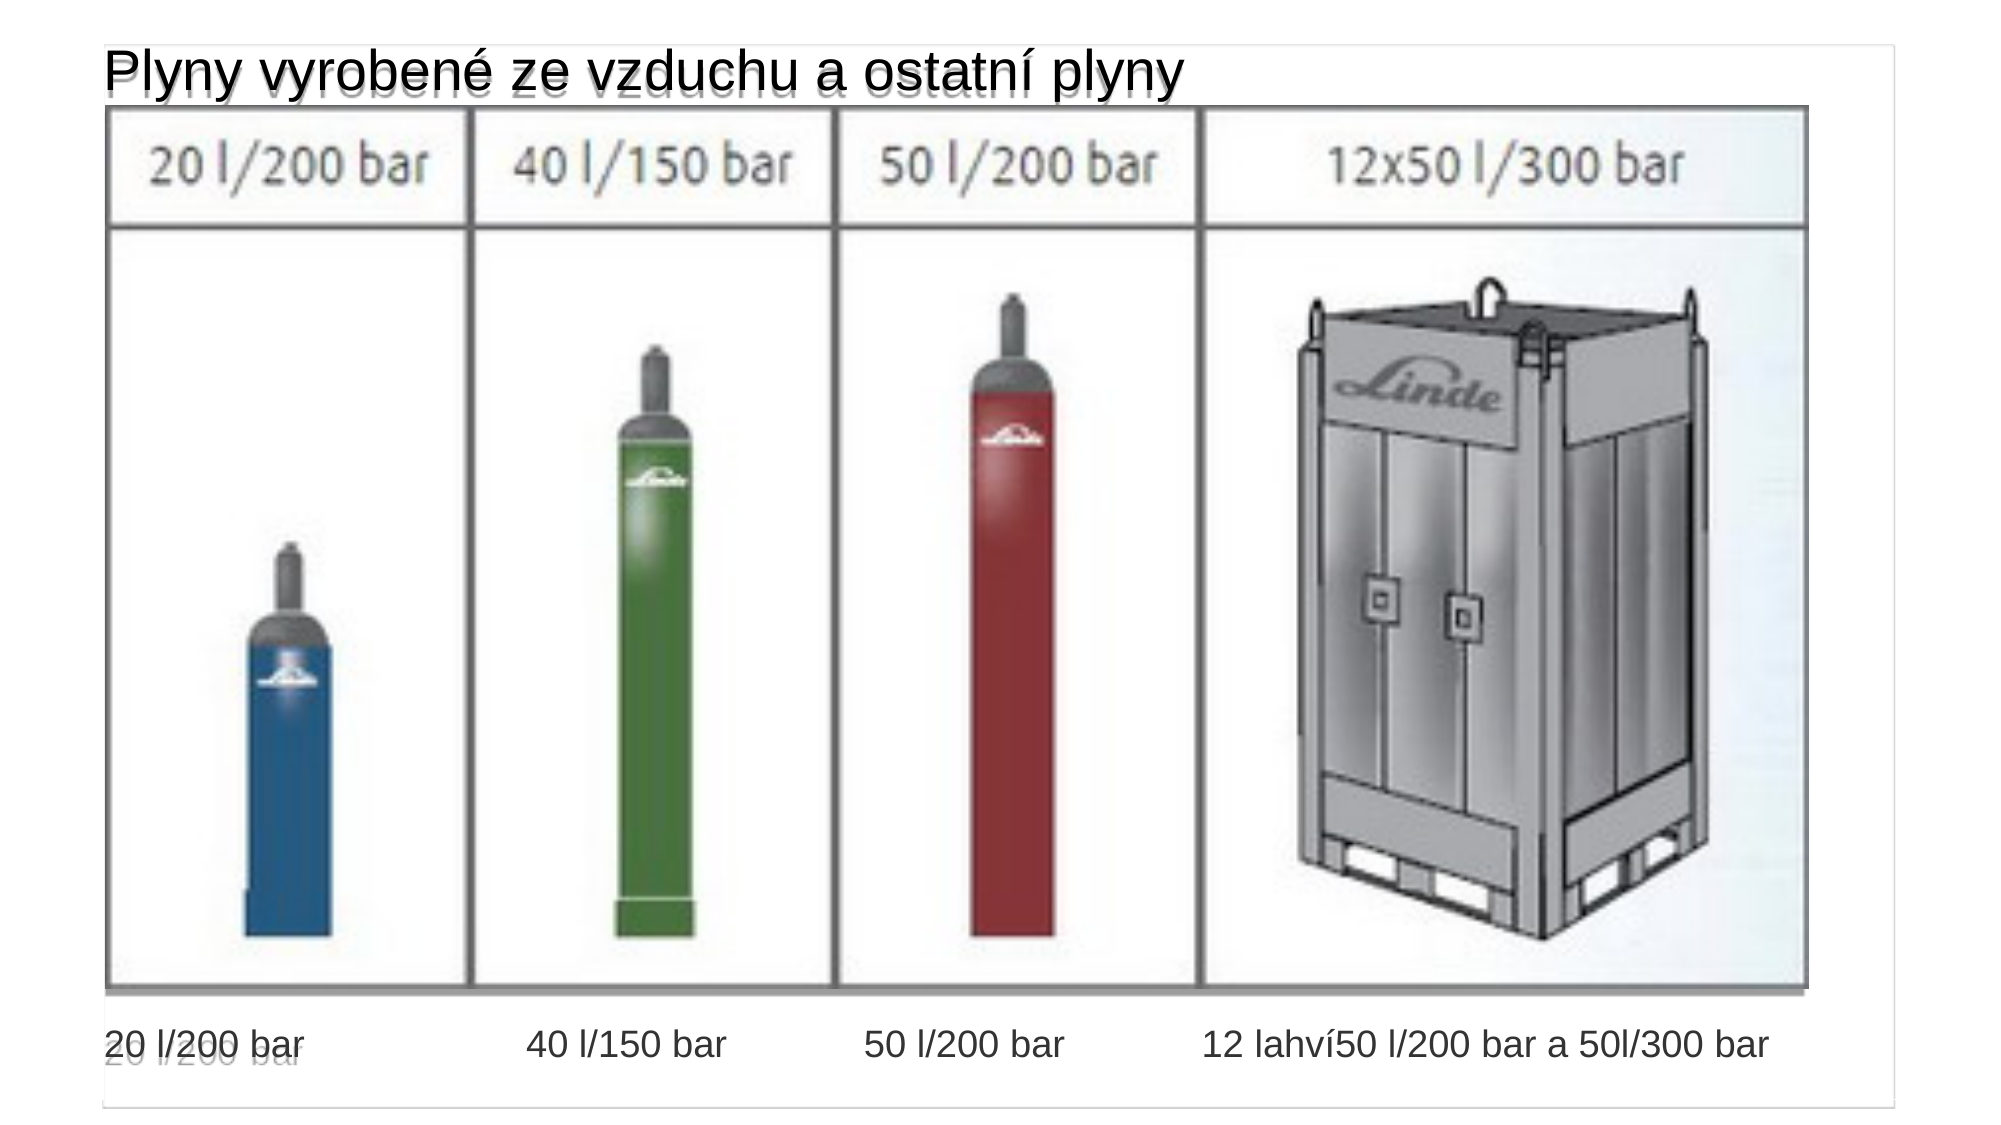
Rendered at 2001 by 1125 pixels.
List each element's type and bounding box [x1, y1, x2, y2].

picture [103, 37, 1897, 1099]
